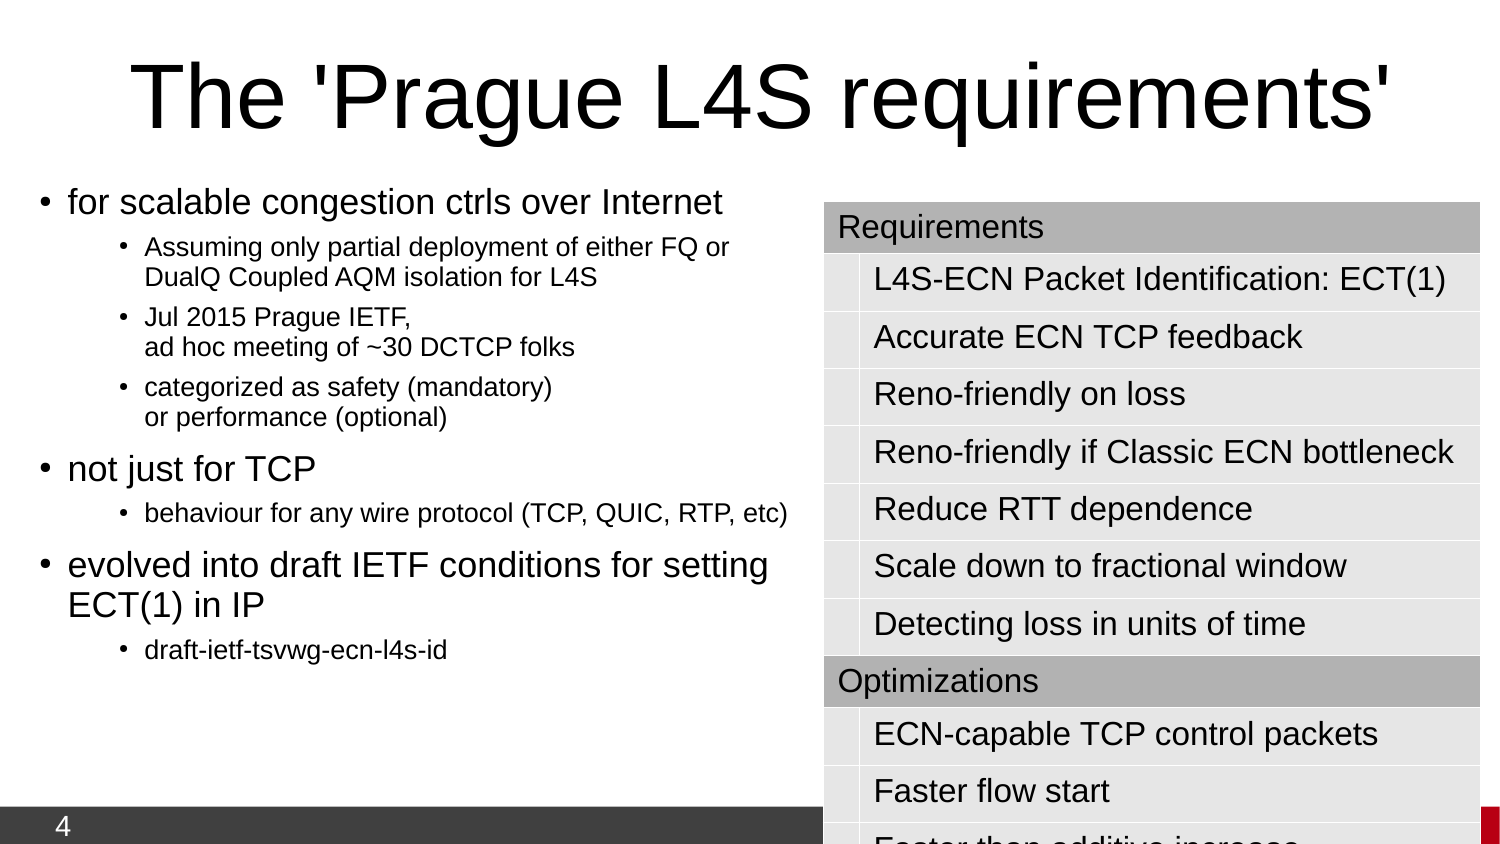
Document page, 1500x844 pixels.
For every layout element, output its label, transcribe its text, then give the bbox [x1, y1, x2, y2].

table_cell Faster than additive increase [860, 823, 1480, 844]
table_cell [824, 484, 859, 540]
table_cell Reno-friendly on loss [860, 369, 1480, 425]
table_cell [824, 312, 859, 368]
table_cell Reno-friendly if Classic ECN bottleneck [860, 426, 1480, 483]
table_header Requirements [824, 202, 1480, 253]
table_cell Faster flow start [860, 766, 1480, 822]
table_cell [824, 599, 859, 655]
title The 'Prague L4S requirements' [17, 19, 1500, 175]
table_cell [824, 541, 859, 598]
table_cell [824, 254, 859, 311]
table_cell [824, 823, 859, 844]
table_cell Accurate ECN TCP feedback [860, 312, 1480, 368]
table_cell [824, 369, 859, 425]
table_cell ECN-capable TCP control packets [860, 708, 1480, 765]
table_cell Reduce RTT dependence [860, 484, 1480, 540]
table_cell Scale down to fractional window [860, 541, 1480, 598]
table_cell [824, 708, 859, 765]
table_cell [824, 766, 859, 822]
table_cell Optimizations [824, 656, 1480, 707]
table_cell L4S-ECN Packet Identification: ECT(1) [860, 254, 1480, 311]
list for scalable congestion ctrls over Internet Assuming only partial deployment of either FQ or DualQ Coupled AQM isolation for L4S Jul 2015 Prague IETF, ad hoc meeting of ~30 DCTCP folks categorized as safety (mandatory) or performance (optional) not just for TCP behaviour for any wire protocol (TCP, QUIC, RTP, etc) evolved into draft IETF conditions for setting ECT(1) in IP draft-ietf-tsvwg-ecn-l4s-id [29, 182, 807, 667]
table_cell [824, 426, 859, 483]
table_cell Detecting loss in units of time [860, 599, 1480, 655]
